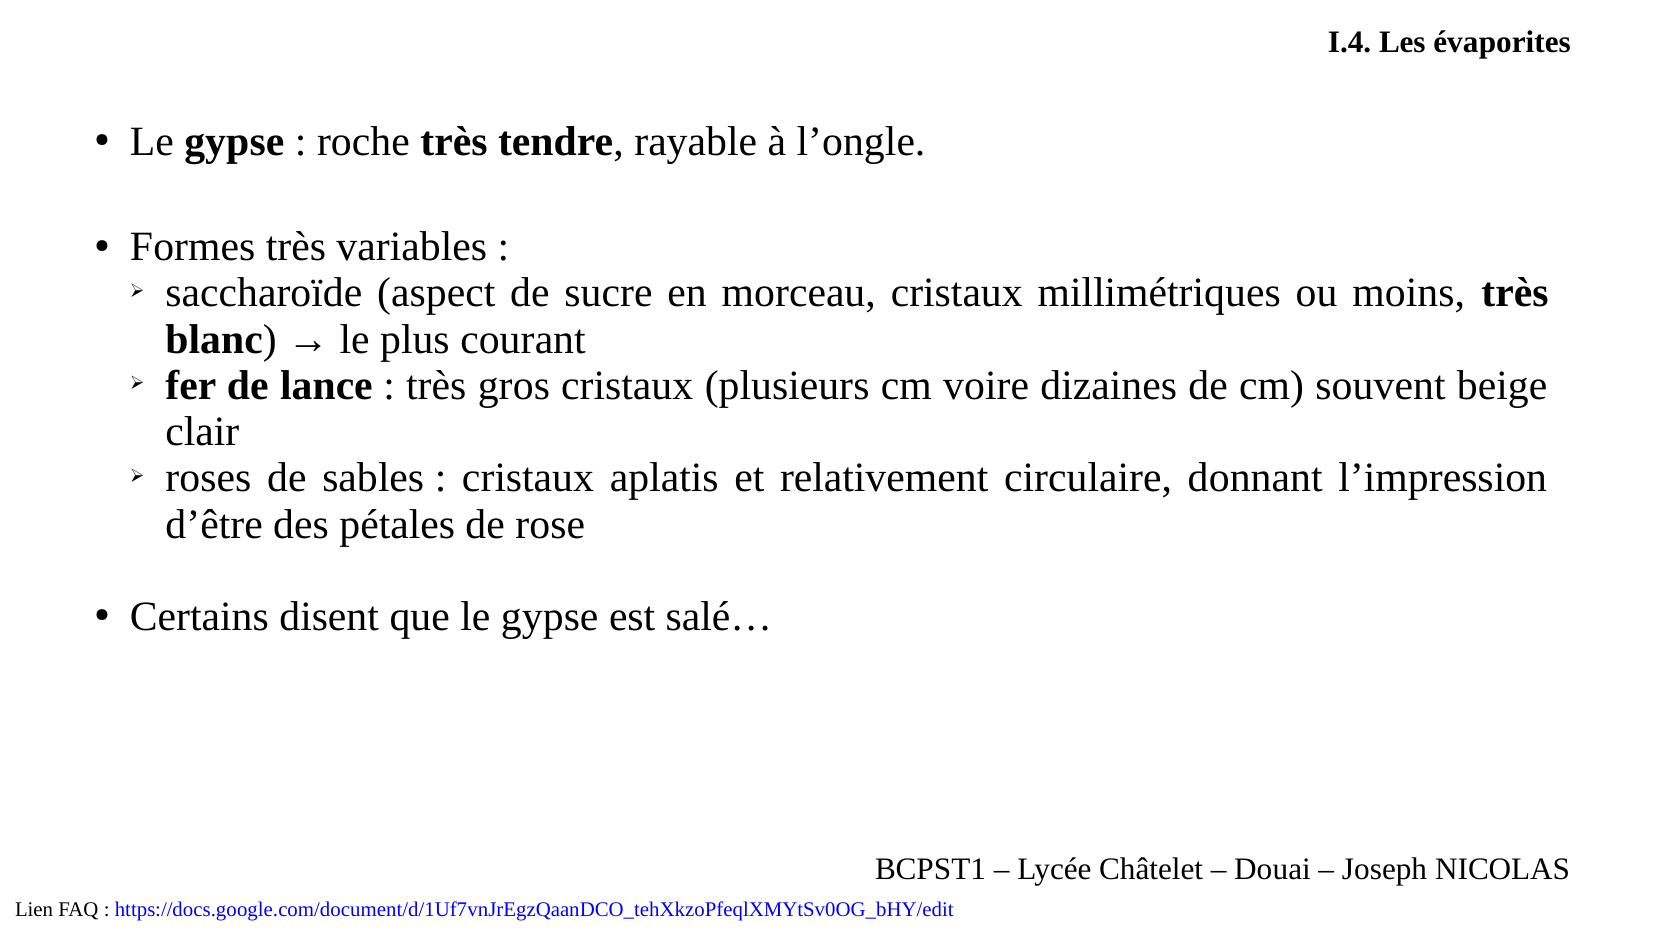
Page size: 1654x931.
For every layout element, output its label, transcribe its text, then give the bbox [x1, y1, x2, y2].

text_box Le gypse : roche très tendre, rayable à l’ongle. Formes très variables : saccharoïde (aspect de sucre en morceau, cristaux millimétriques ou moins, très blanc) → le plus courant fer de lance : très gros cristaux (plusieurs cm voire dizaines de cm) souvent beige clair roses de sables : cristaux aplatis et relativement circulaire, donnant l’impression d’être des pétales de rose Certains disent que le gypse est salé… [94, 118, 1549, 697]
text_box BCPST1 – Lycée Châtelet – Douai – Joseph NICOLAS [637, 832, 1571, 905]
text_box I.4. Les évaporites [637, 5, 1572, 78]
text_box Lien FAQ : https://docs.google.com/document/d/1Uf7vnJrEgzQaanDCO_tehXkzoPfeqlXMYtSv0OG_bHY/edit [0, 897, 993, 931]
